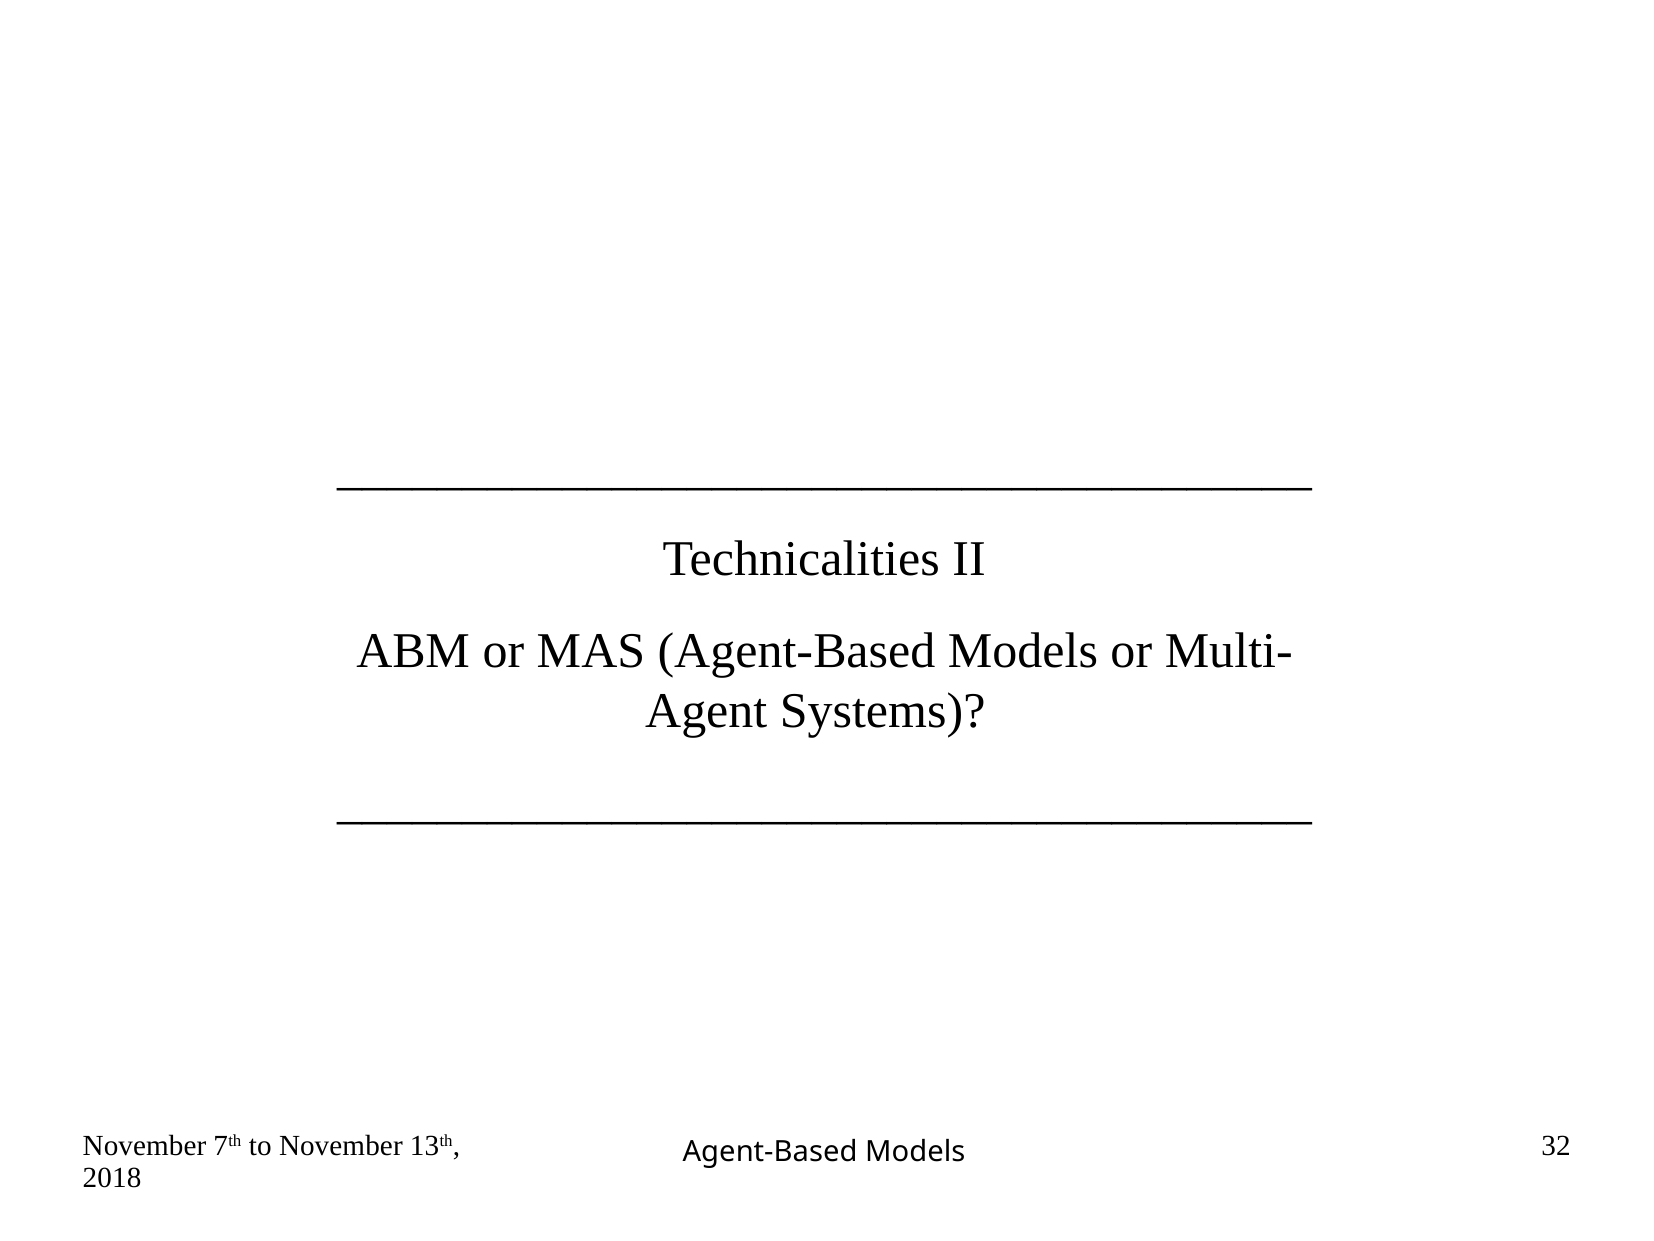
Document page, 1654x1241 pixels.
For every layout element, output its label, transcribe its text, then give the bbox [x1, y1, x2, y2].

text_box _______________________________________ Technicalities II ABM or MAS (Agent-Based Models or Multi-Agent Systems)? _______________________________________ [290, 426, 1341, 837]
